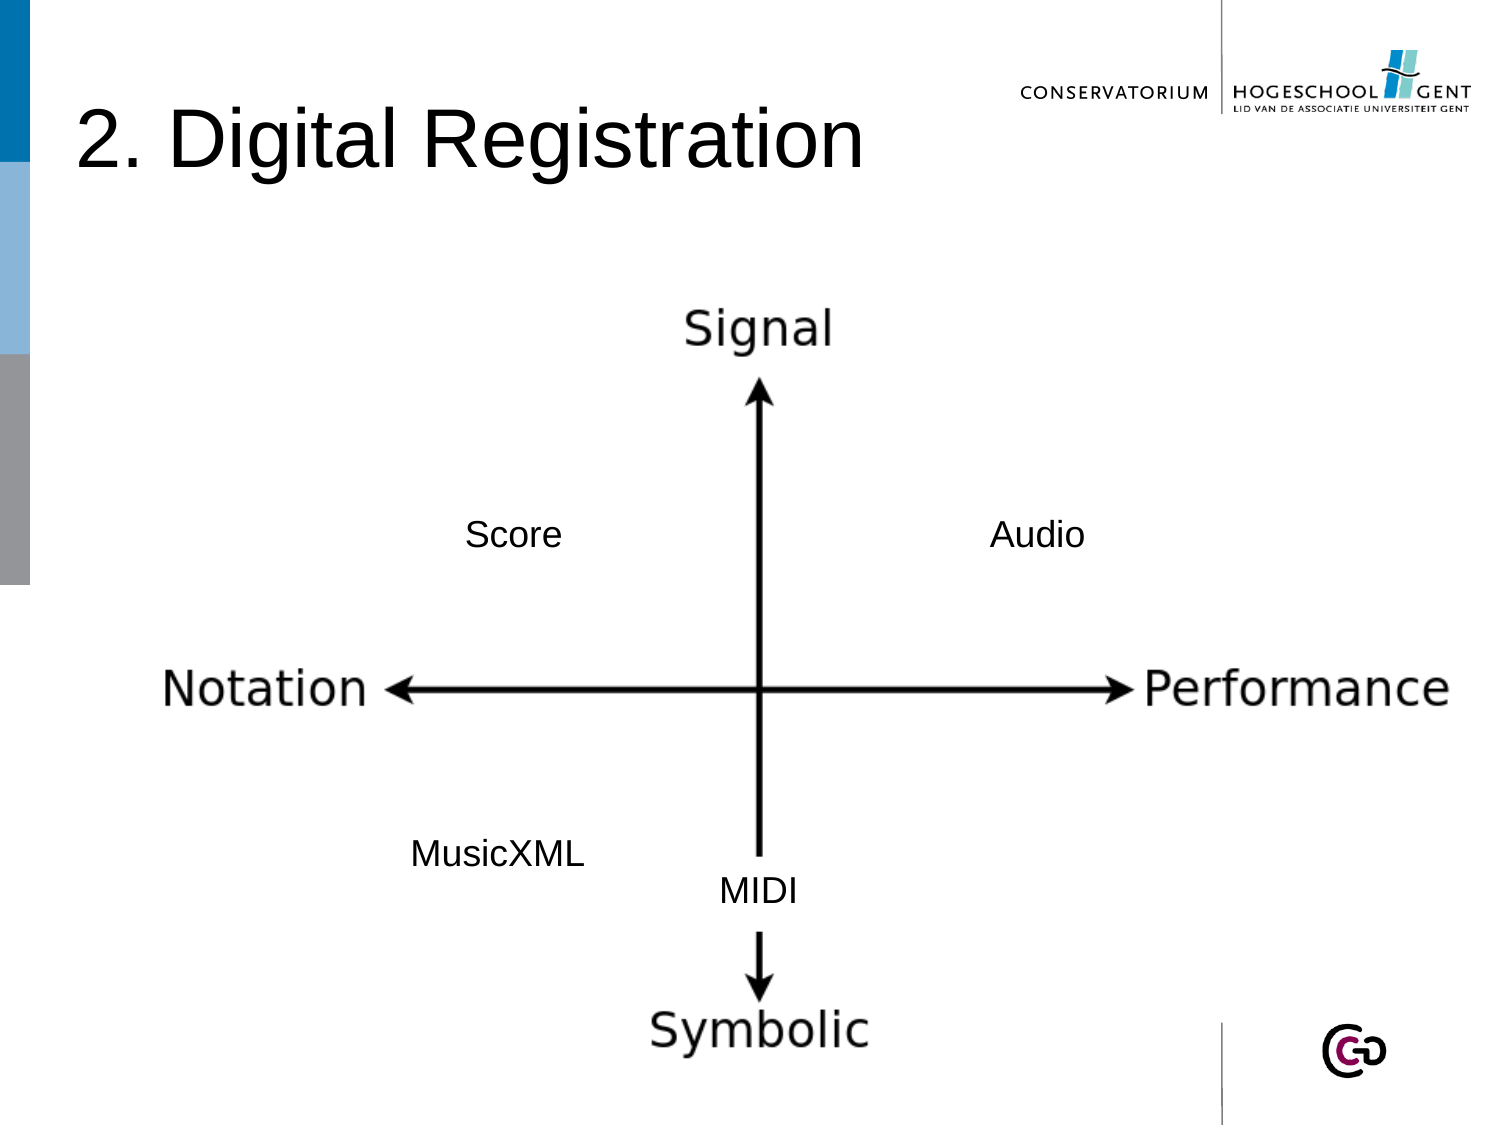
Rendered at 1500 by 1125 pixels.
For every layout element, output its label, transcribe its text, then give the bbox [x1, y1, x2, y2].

picture [0, 162, 30, 585]
text_box MIDI [704, 862, 814, 920]
text_box MusicXML [395, 825, 601, 882]
picture [1425, 50, 1471, 112]
text_box Score [450, 505, 578, 563]
title 2. Digital Registration [75, 44, 1425, 233]
text_box [712, 856, 826, 932]
picture [161, 299, 1451, 1090]
text_box Audio [975, 505, 1101, 563]
